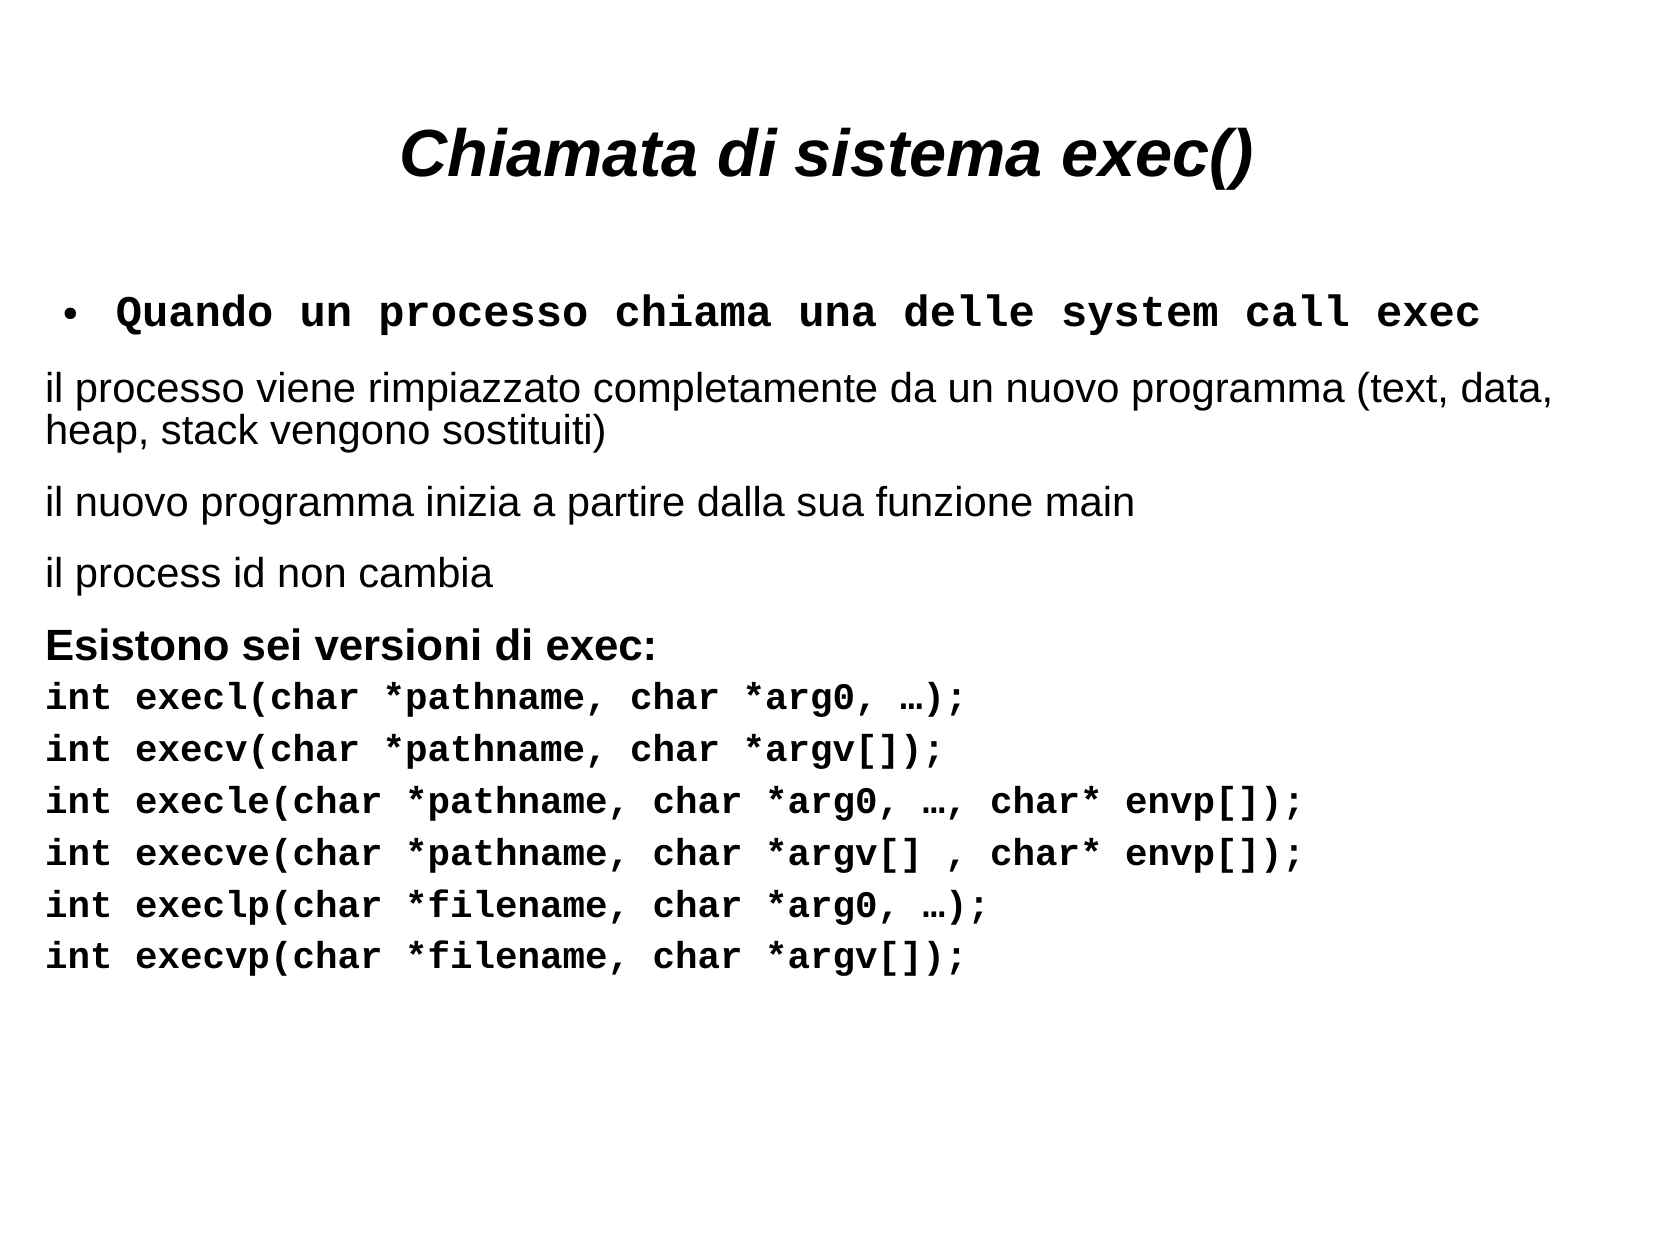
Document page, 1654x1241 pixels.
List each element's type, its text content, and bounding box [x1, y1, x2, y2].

list Quando un processo chiama una delle system call exec il processo viene rimpiazzato completamente da un nuovo programma (text, data, heap, stack vengono sostituiti) il nuovo programma inizia a partire dalla sua funzione main il process id non cambia Esistono sei versioni di exec: int execl(char *pathname, char *arg0, …); int execv(char *pathname, char *argv[]); int execle(char *pathname, char *arg0, …, char* envp[]); int execve(char *pathname, char *argv[] , char* envp[]); int execlp(char *filename, char *arg0, …); int execvp(char *filename, char *argv[]); [45, 290, 1621, 1171]
title Chiamata di sistema exec() [82, 49, 1571, 257]
